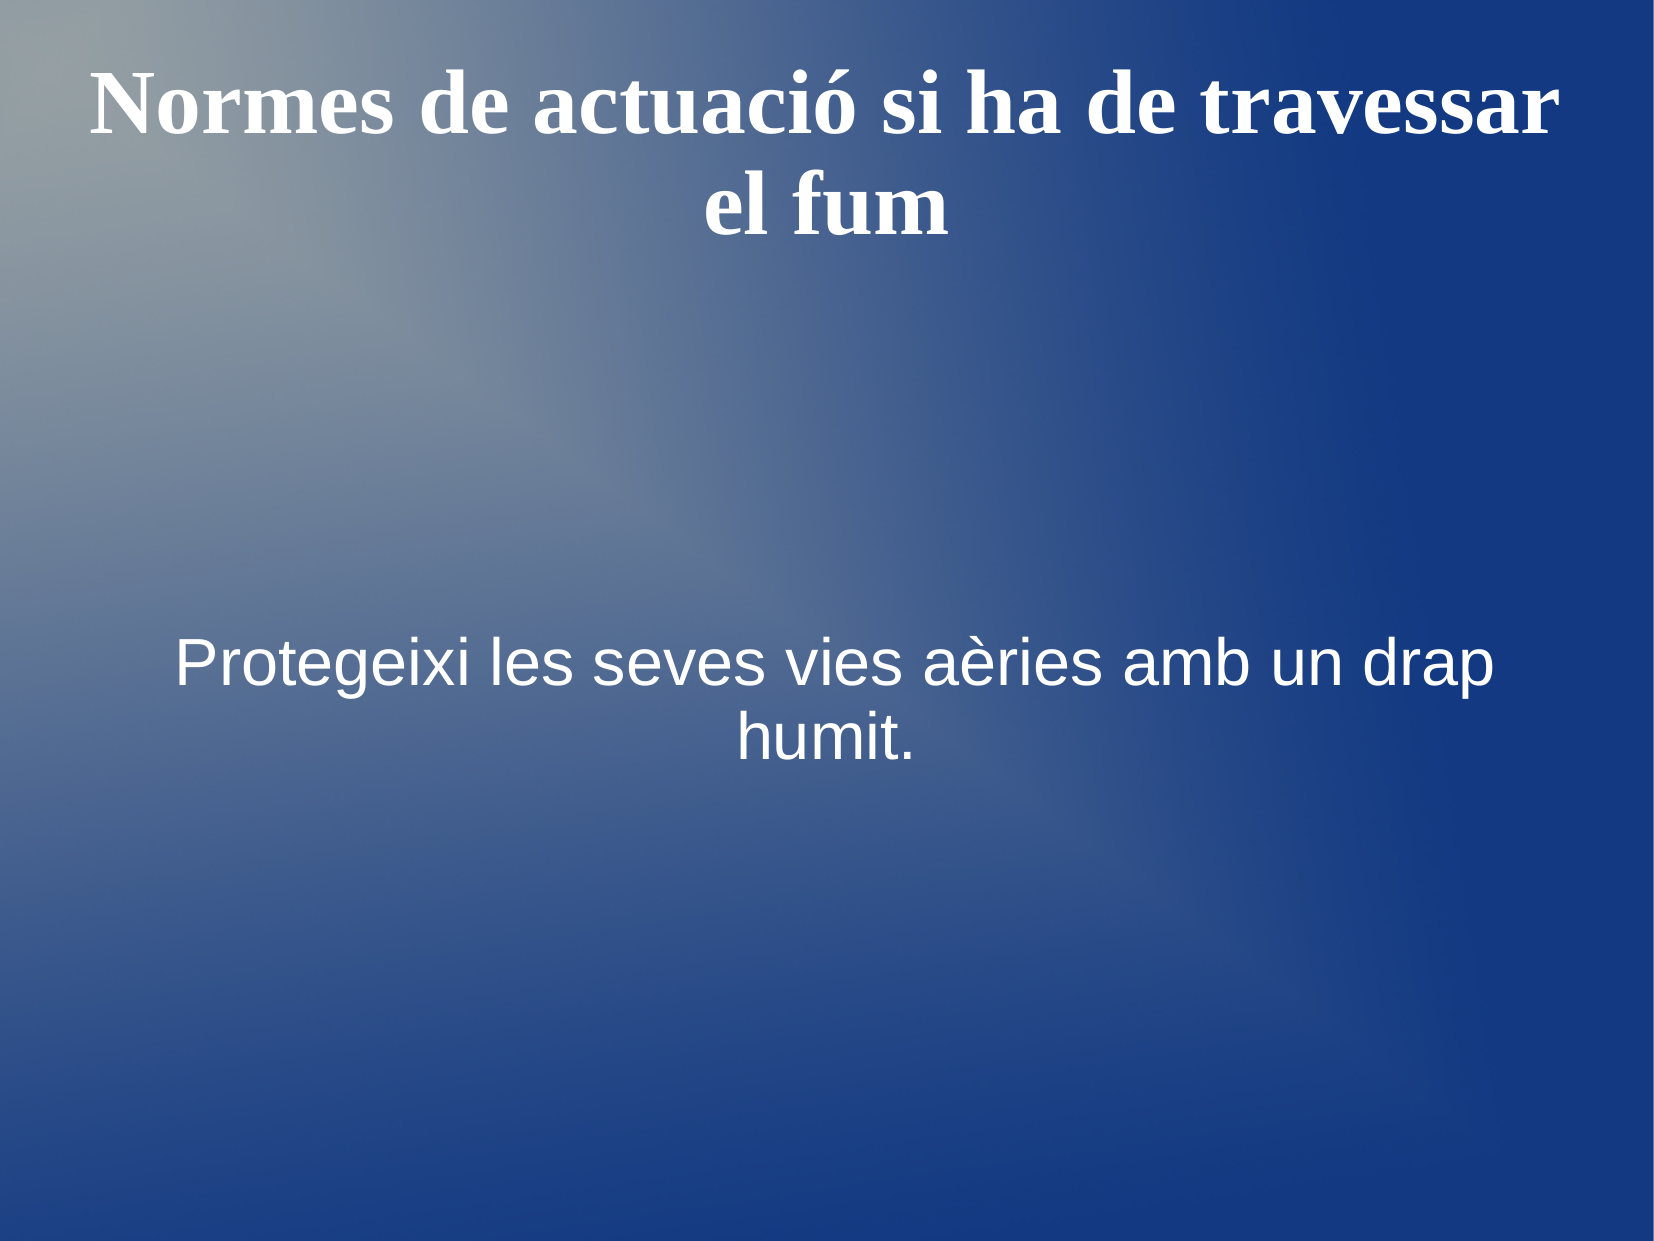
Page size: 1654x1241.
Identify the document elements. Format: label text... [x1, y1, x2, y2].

picture [0, 0, 1654, 1241]
title Normes de actuació si ha de travessar el fum [82, 49, 1571, 257]
subtitle Protegeixi les seves vies aèries amb un drap humit. [82, 290, 1571, 1109]
